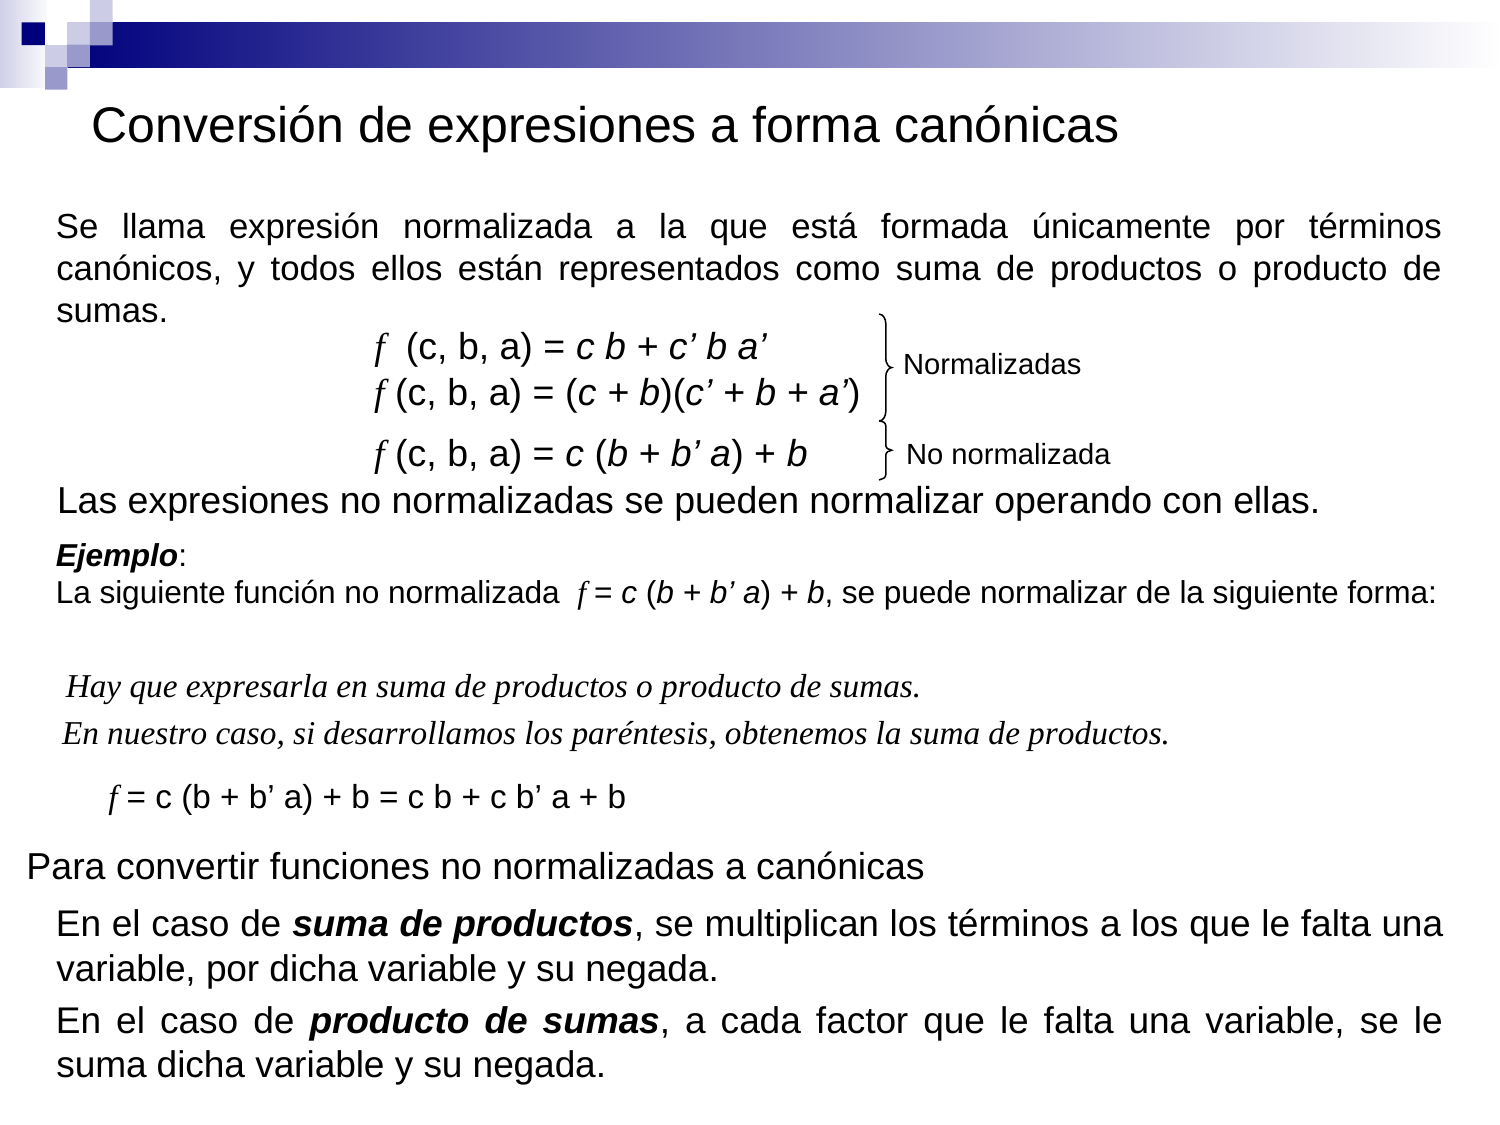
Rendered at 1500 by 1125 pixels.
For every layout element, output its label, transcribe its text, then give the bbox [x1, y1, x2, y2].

text_box f = c (b + b’ a) + b = c b + c b’ a + b [93, 767, 643, 823]
title Conversión de expresiones a forma canónicas [76, 78, 1427, 168]
text_box Se llama expresión normalizada a la que está formada únicamente por términos canónicos, y todos ellos están representados como suma de productos o producto de sumas. [41, 196, 1459, 338]
text_box Las expresiones no normalizadas se pueden normalizar operando con ellas. [42, 467, 1337, 529]
text_box Hay que expresarla en suma de productos o producto de sumas. [51, 656, 963, 704]
text_box f (c, b, a) = c (b + b’ a) + b [359, 420, 824, 467]
text_box f (c, b, a) = c b + c’ b a’ [359, 313, 783, 360]
text_box Para convertir funciones no normalizadas a canónicas [11, 834, 941, 895]
text_box En nuestro caso, si desarrollamos los paréntesis, obtenemos la suma de productos. [47, 704, 1188, 760]
text_box En el caso de suma de productos, se multiplican los términos a los que le falta una variable, por dicha variable y su negada. [41, 891, 1459, 988]
text_box Ejemplo: La siguiente función no normalizada f = c (b + b’ a) + b, se puede normalizar de la siguiente forma: [41, 527, 1459, 657]
text_box En el caso de producto de sumas, a cada factor que le falta una variable, se le suma dicha variable y su negada. [41, 988, 1459, 1094]
text_box No normalizada [891, 427, 1126, 467]
text_box Normalizadas [888, 337, 1097, 389]
text_box f (c, b, a) = (c + b)(c’ + b + a’) [359, 360, 877, 422]
